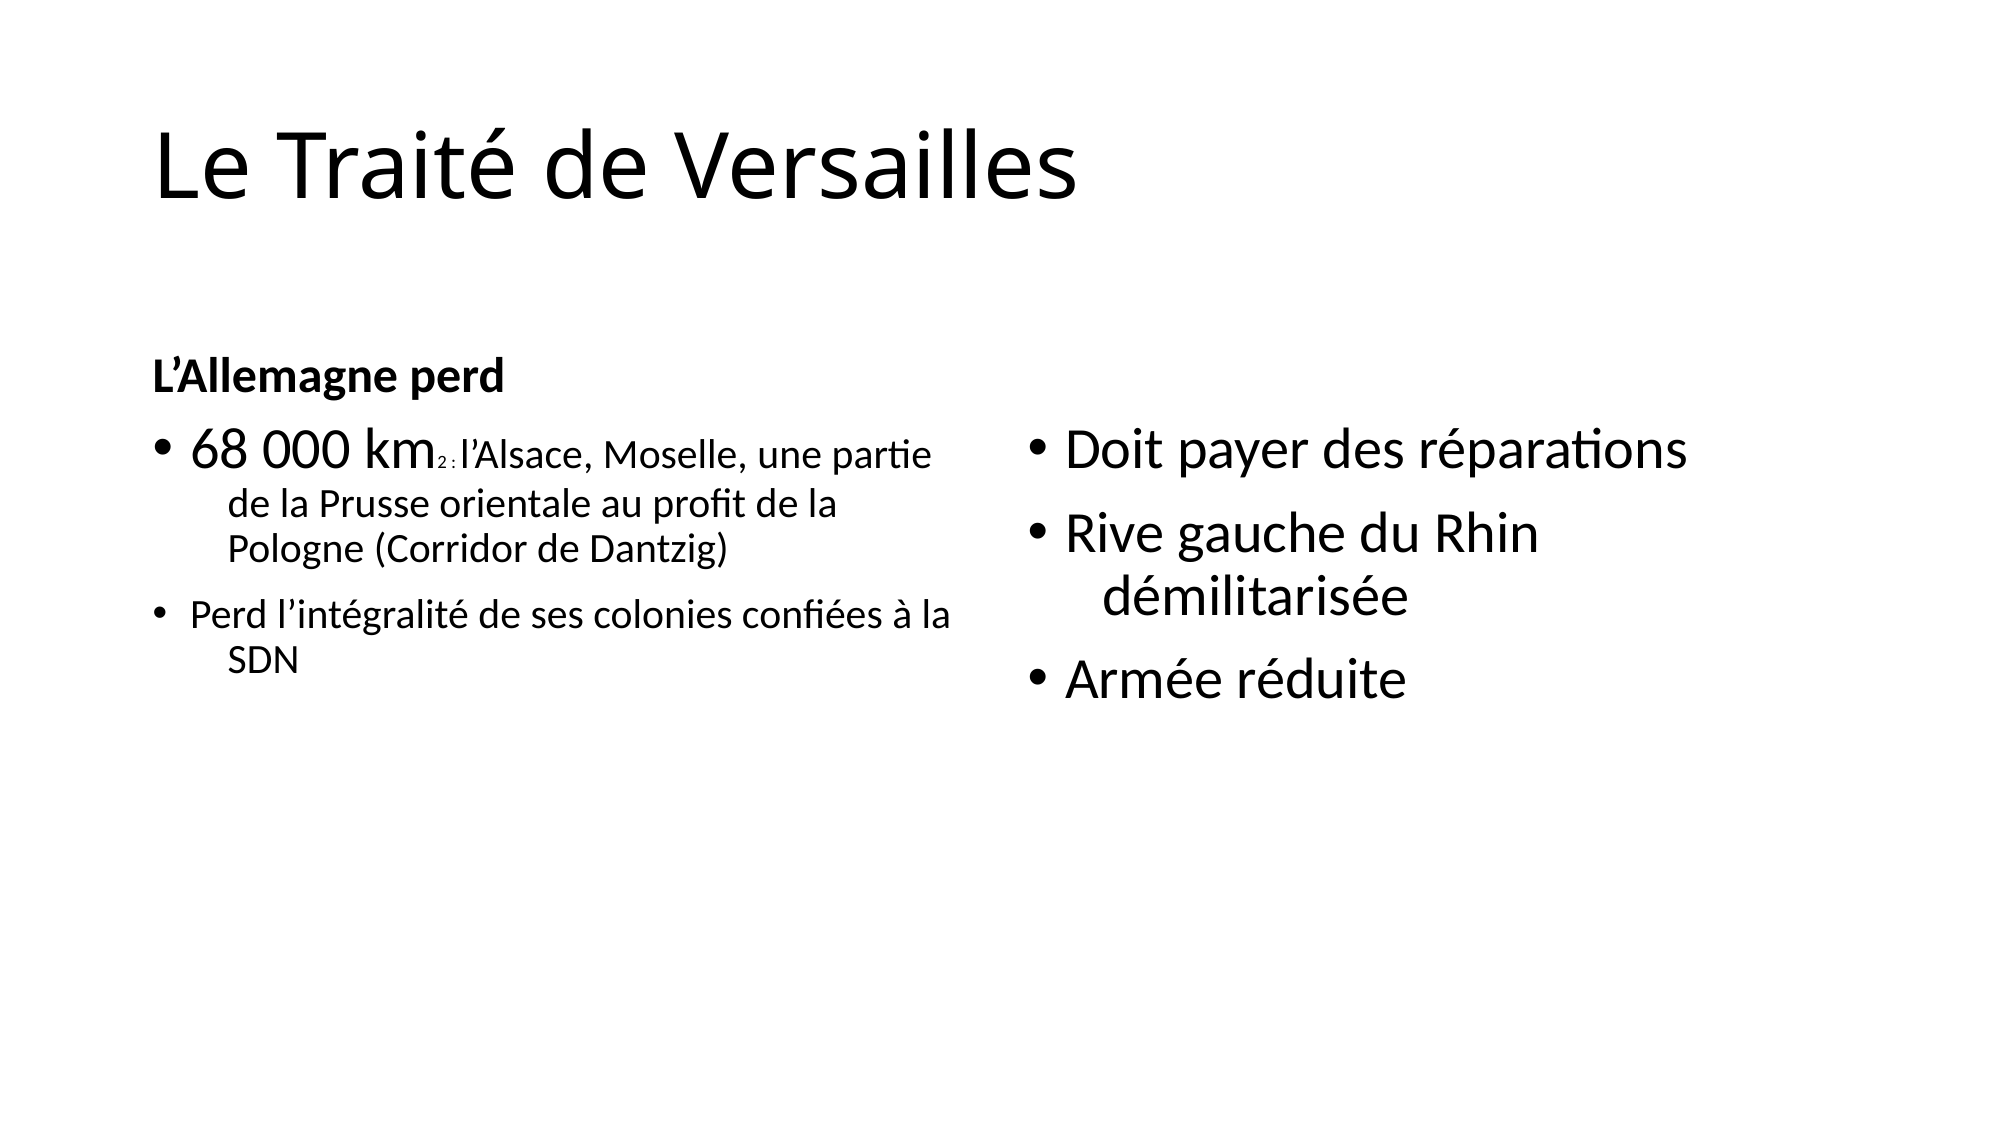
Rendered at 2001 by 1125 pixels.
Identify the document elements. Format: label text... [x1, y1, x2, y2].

list 68 000 km2 : l’Alsace, Moselle, une partie de la Prusse orientale au profit de la Pologne (Corridor de Dantzig) Perd l’intégralité de ses colonies confiées à la SDN [137, 410, 984, 1016]
list L’Allemagne perd [137, 275, 984, 410]
list Doit payer des réparations Rive gauche du Rhin démilitarisée Armée réduite [1012, 410, 1863, 1016]
title Le Traité de Versailles [137, 59, 1863, 278]
